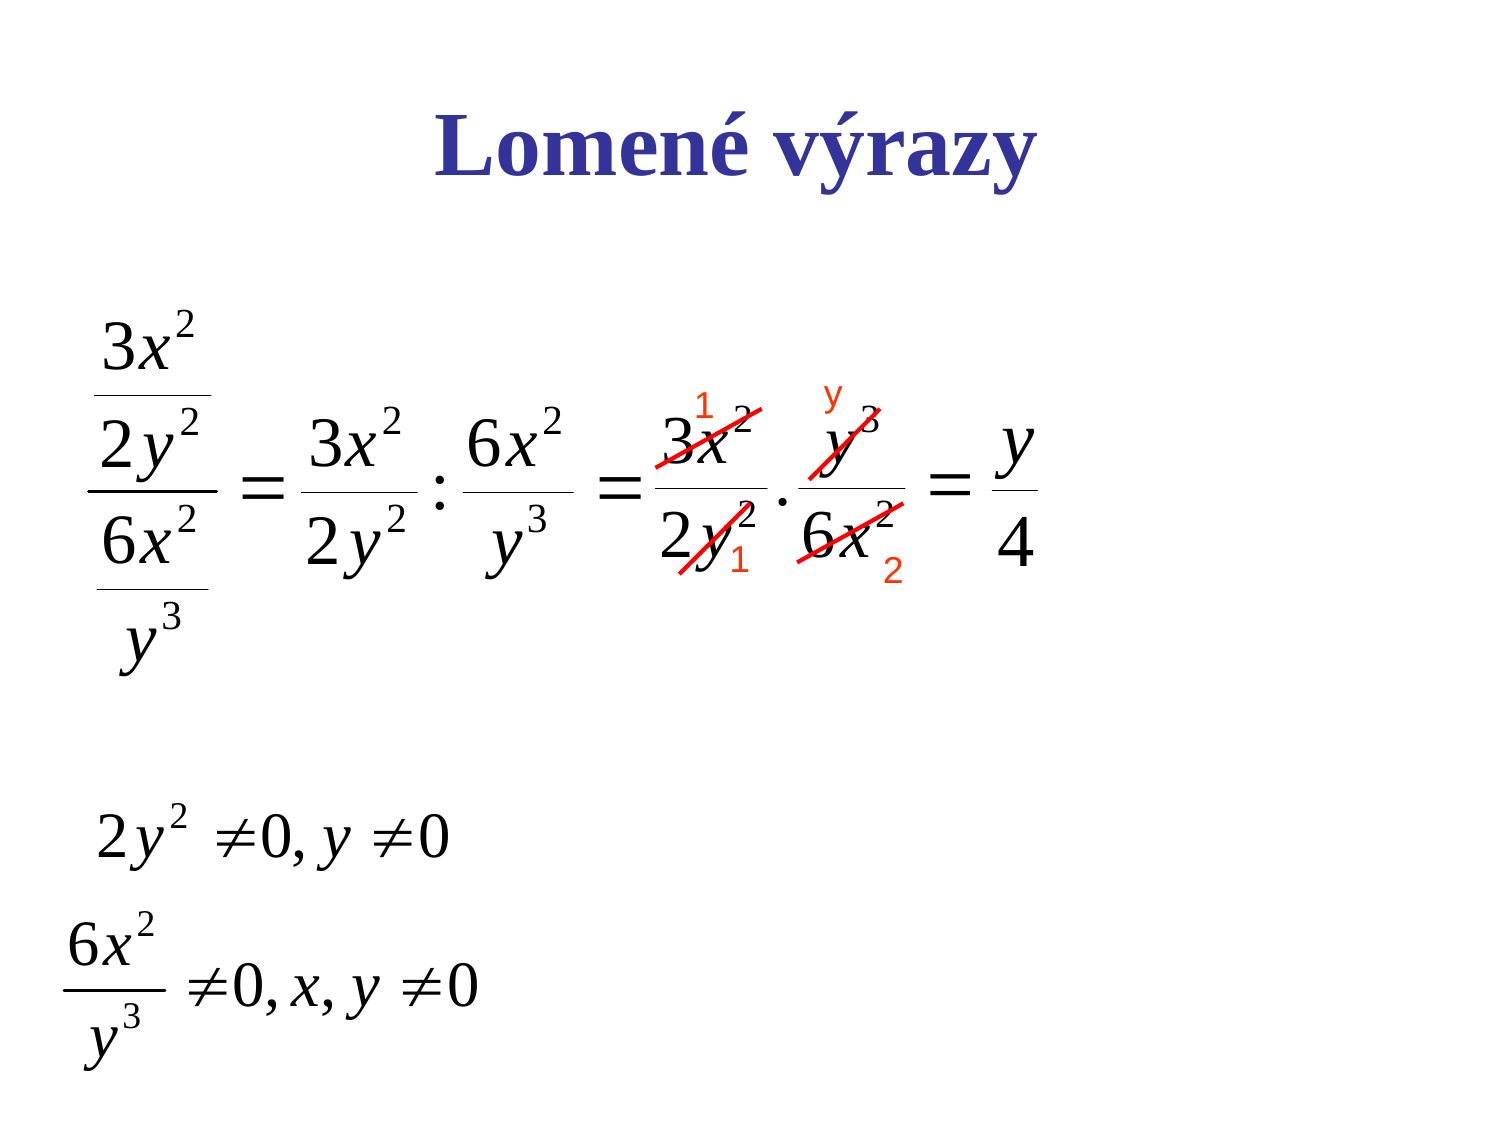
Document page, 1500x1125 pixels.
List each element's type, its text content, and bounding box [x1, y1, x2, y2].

chart [76, 290, 975, 693]
title Lomené výrazy [75, 45, 1426, 233]
chart [86, 786, 459, 885]
chart [986, 397, 1046, 575]
text_box 2 [868, 538, 916, 600]
chart [53, 893, 491, 1083]
text_box y [809, 361, 857, 423]
text_box 1 [679, 373, 727, 434]
text_box 1 [714, 527, 762, 588]
